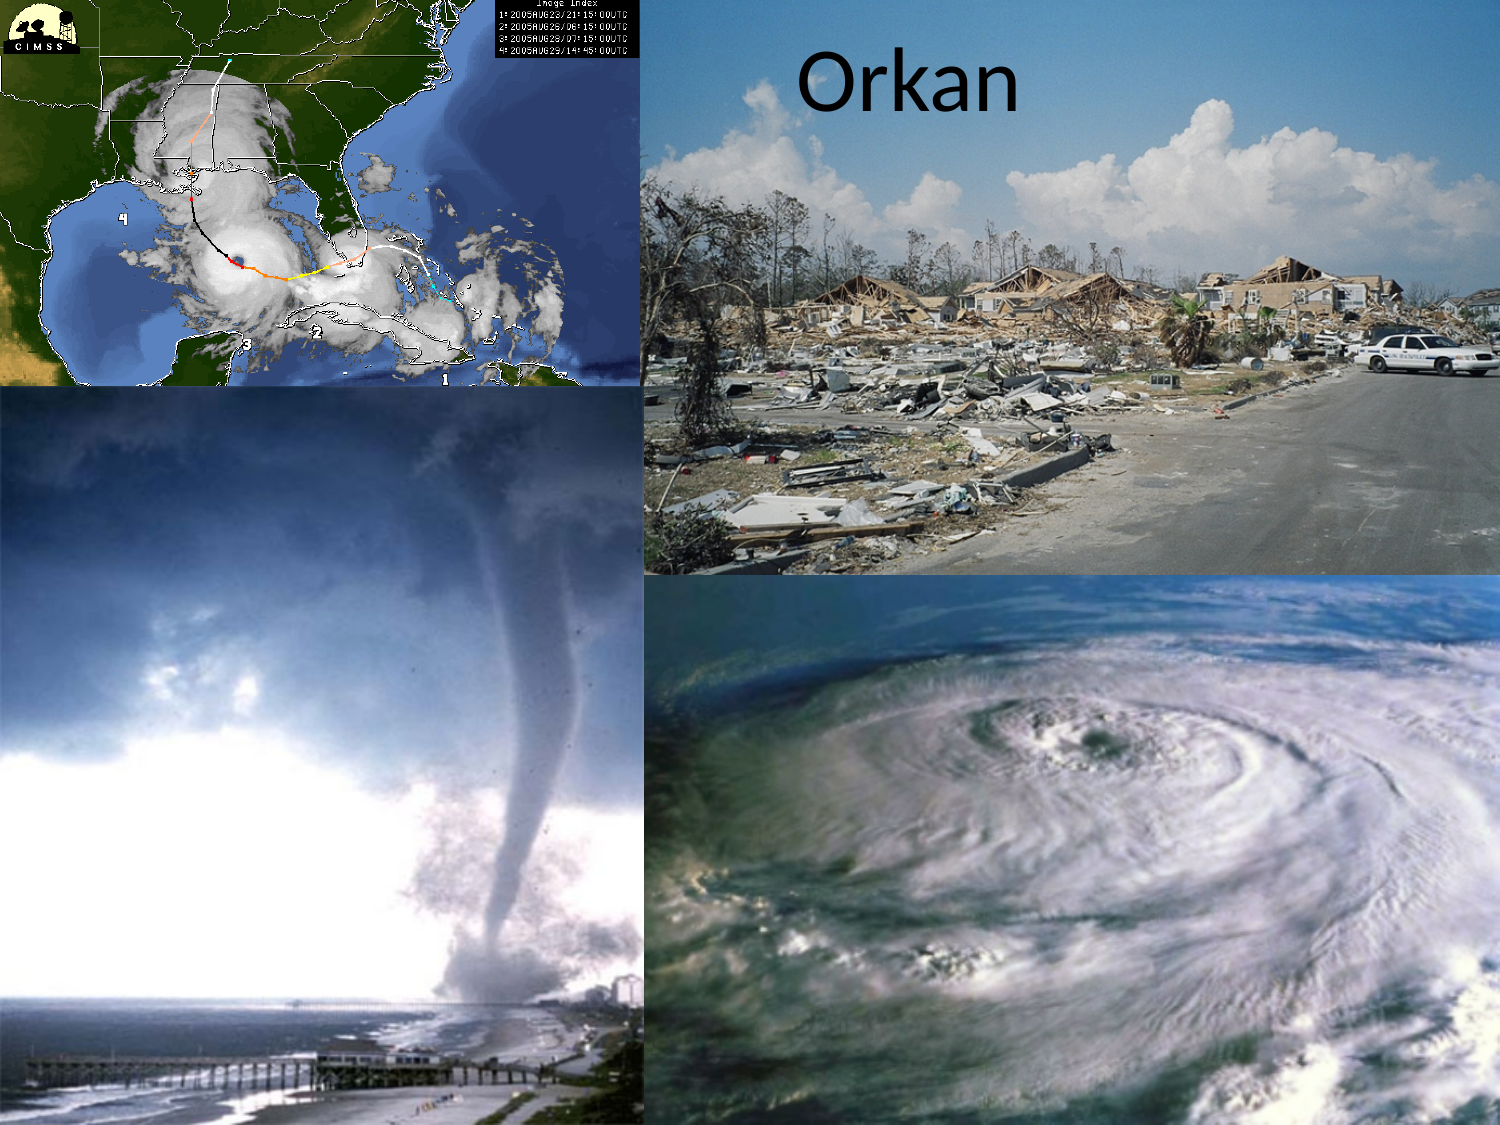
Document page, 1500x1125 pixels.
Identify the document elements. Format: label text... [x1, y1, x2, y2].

picture [0, 0, 1500, 1125]
title Orkan [643, 0, 1176, 149]
